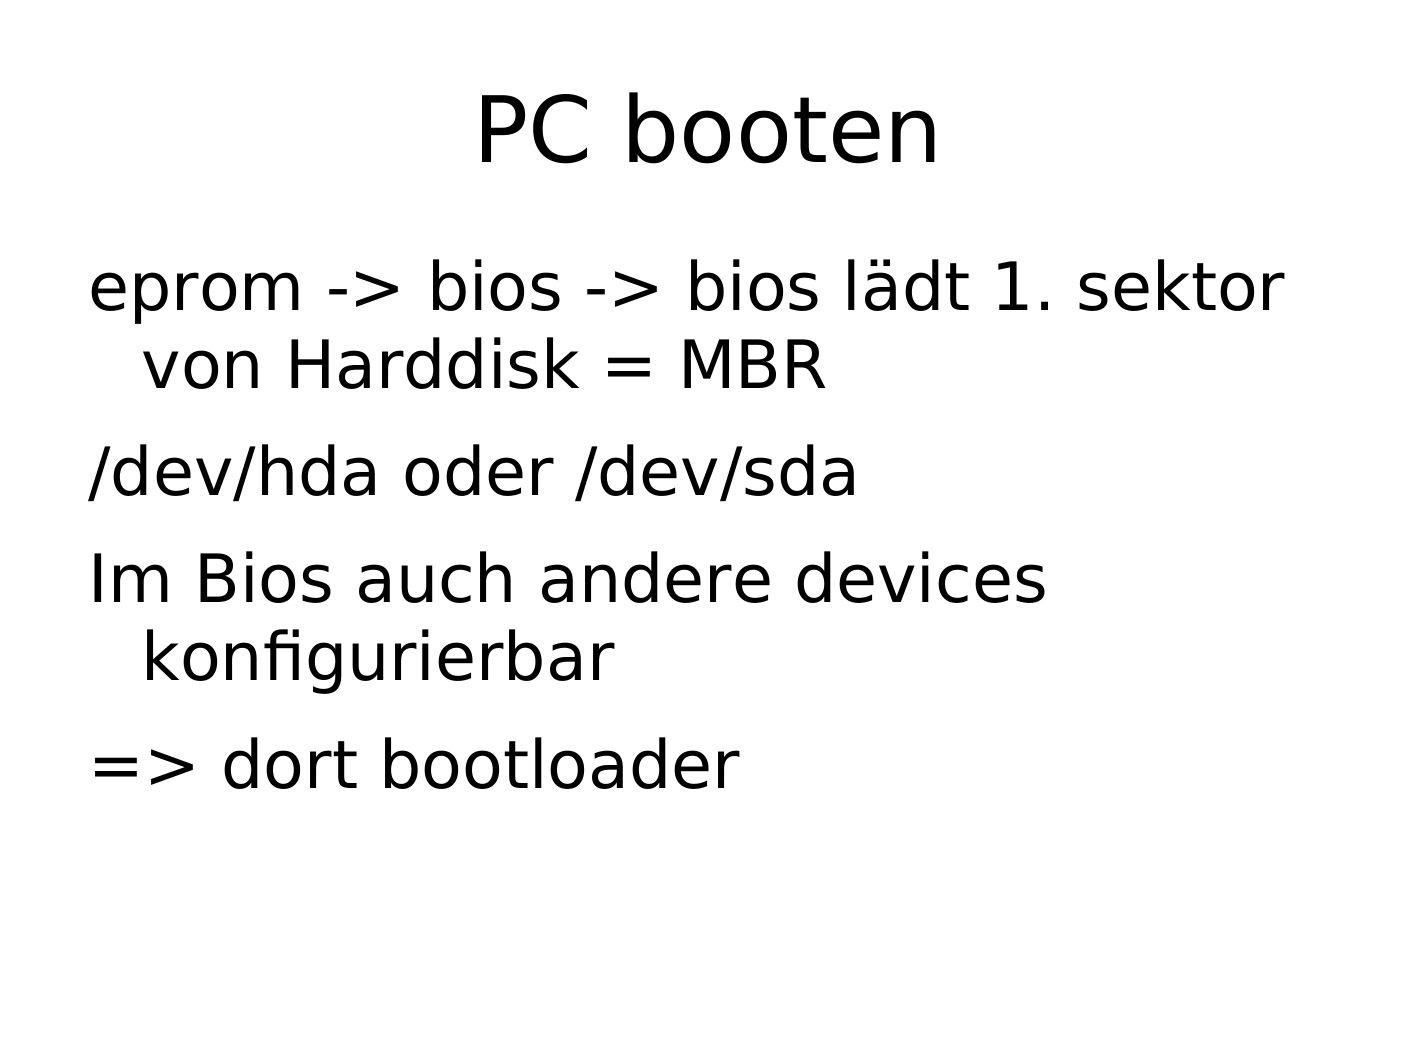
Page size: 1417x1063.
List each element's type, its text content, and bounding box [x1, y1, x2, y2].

title PC booten [70, 49, 1346, 213]
list eprom -> bios -> bios lädt 1. sektor von Harddisk = MBR /dev/hda oder /dev/sda Im Bios auch andere devices konfigurierbar => dort bootloader [70, 248, 1346, 936]
